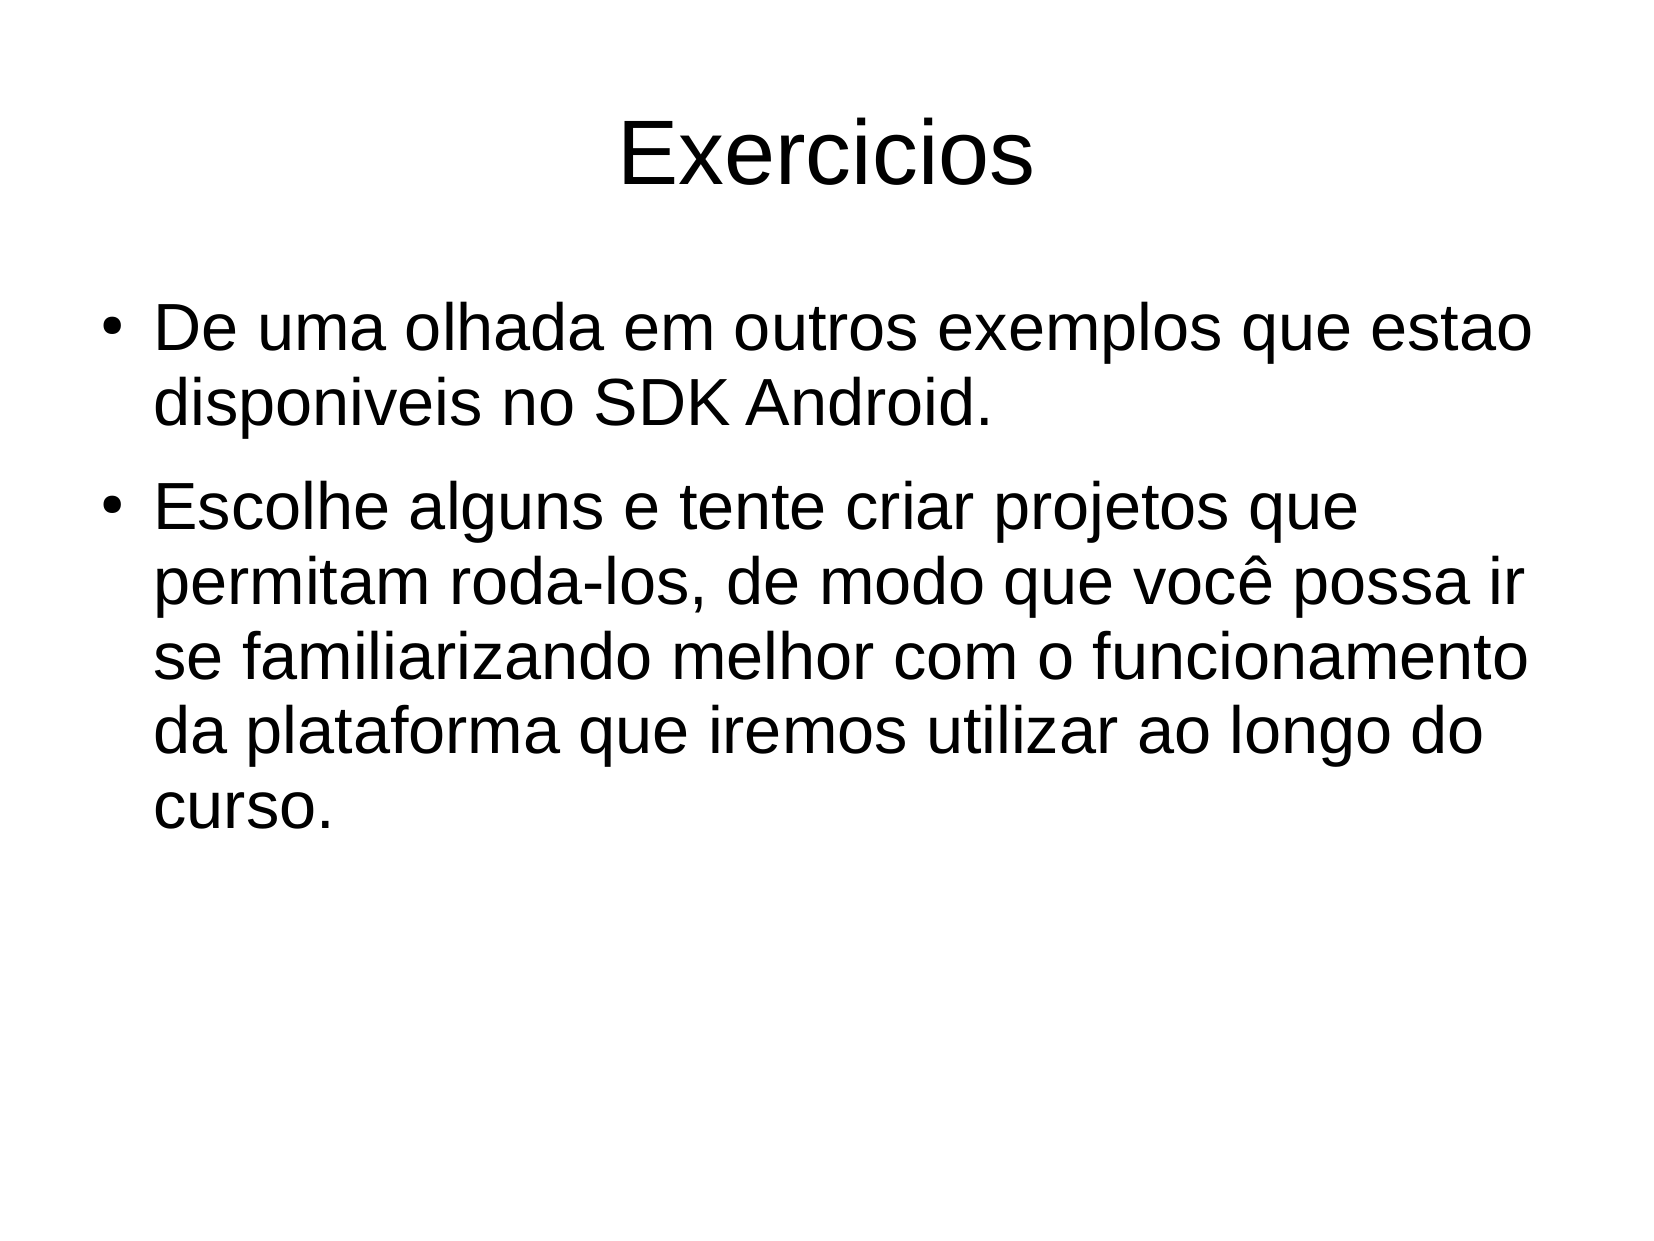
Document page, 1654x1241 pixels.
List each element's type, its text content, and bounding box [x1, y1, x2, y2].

list De uma olhada em outros exemplos que estao disponiveis no SDK Android. Escolhe alguns e tente criar projetos que permitam roda-los, de modo que você possa ir se familiarizando melhor com o funcionamento da plataforma que iremos utilizar ao longo do curso. [82, 290, 1571, 1109]
title Exercicios [82, 49, 1571, 257]
